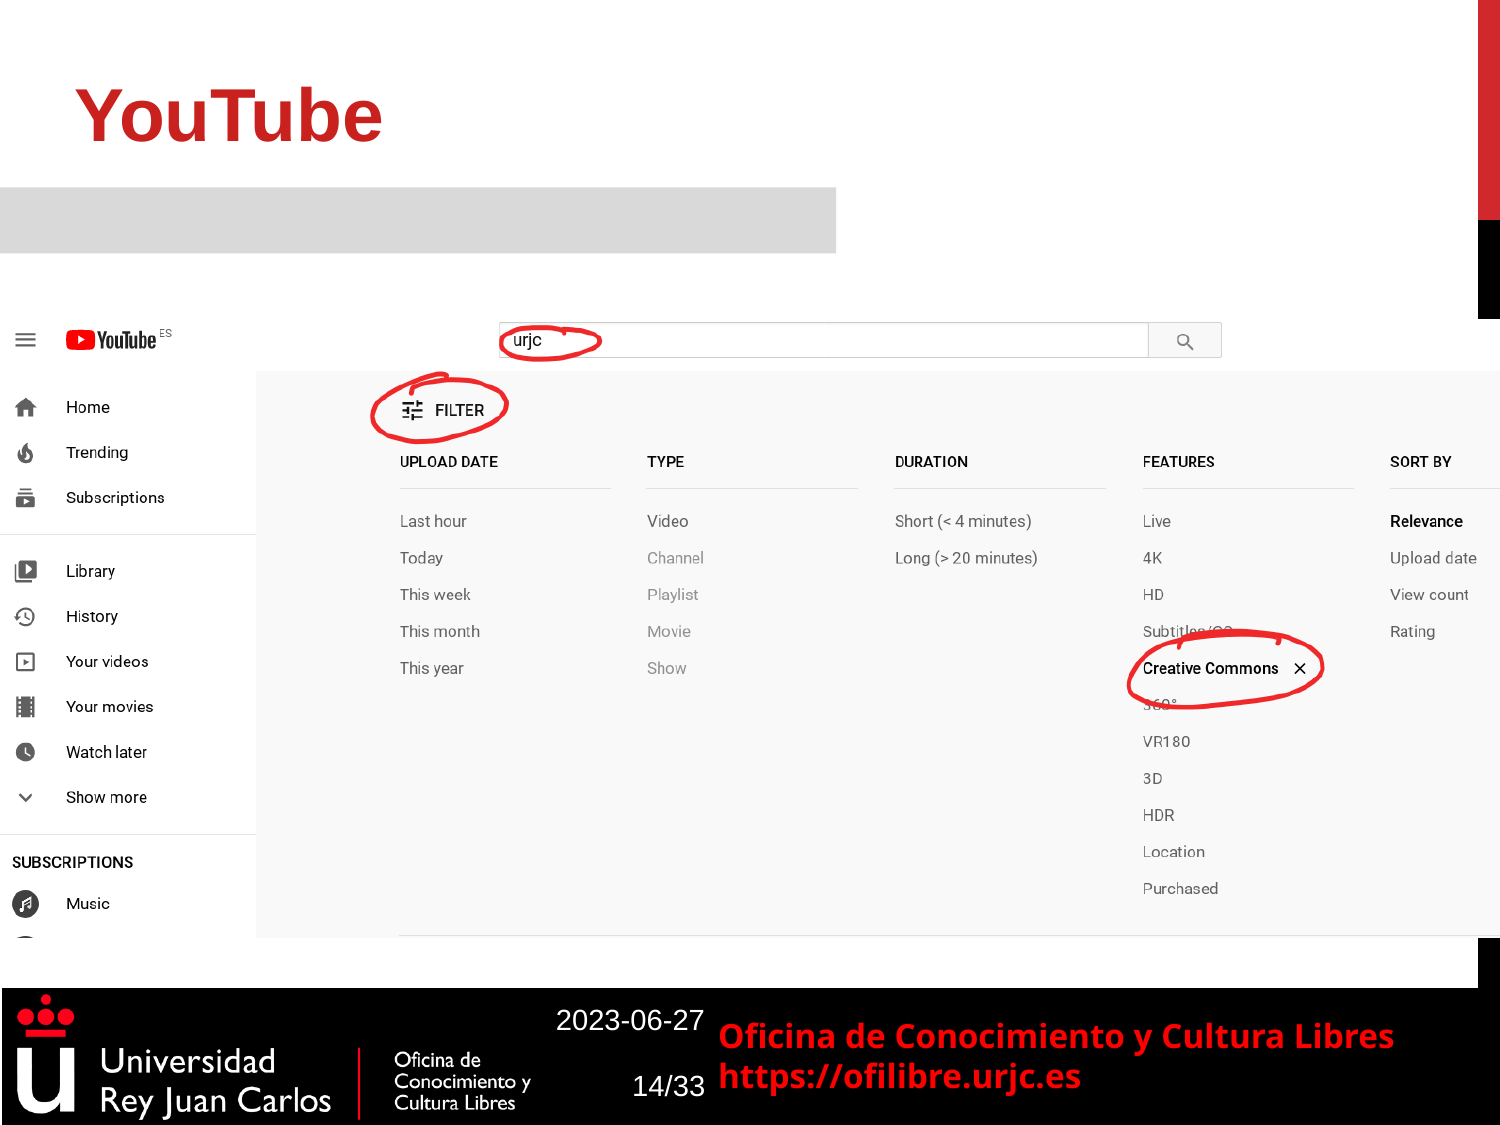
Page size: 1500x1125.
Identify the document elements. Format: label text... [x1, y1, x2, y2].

title [75, 7, 1425, 196]
text_box YouTube [60, 66, 991, 249]
picture [0, 319, 1500, 938]
picture [17, 994, 531, 1120]
